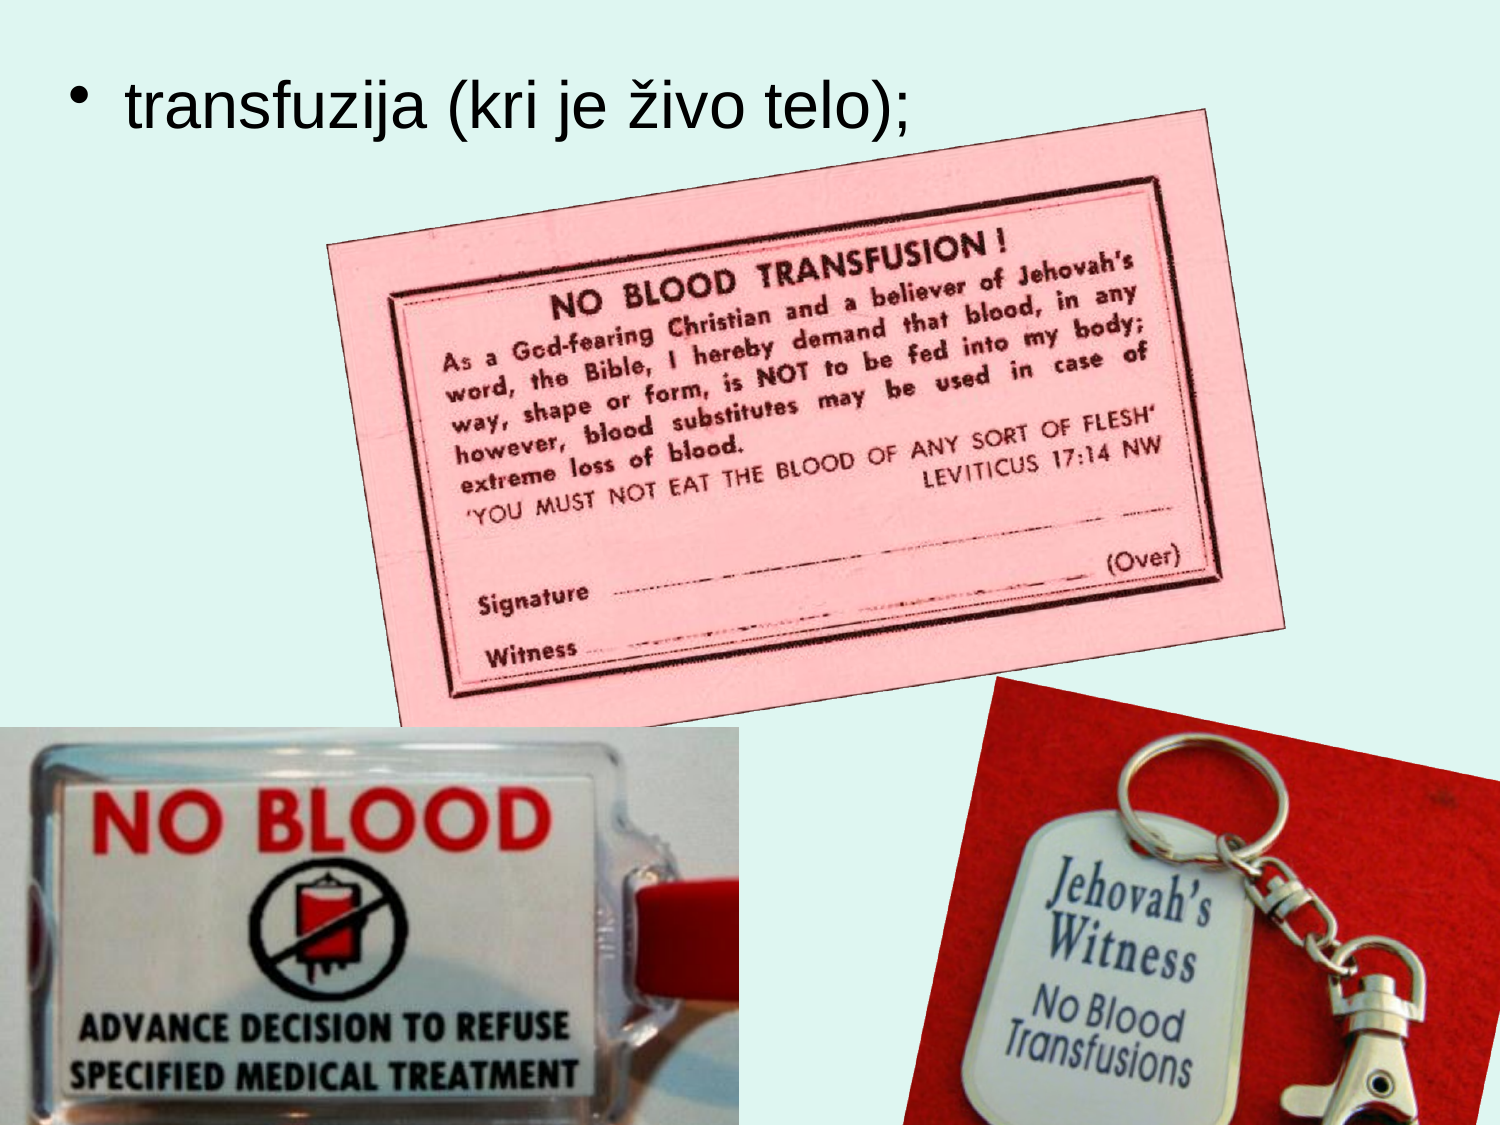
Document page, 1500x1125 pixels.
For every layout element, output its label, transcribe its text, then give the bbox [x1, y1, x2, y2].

list transfuzija (kri je živo telo); [53, 54, 1388, 185]
picture [902, 675, 1500, 1125]
picture [0, 107, 1286, 1125]
